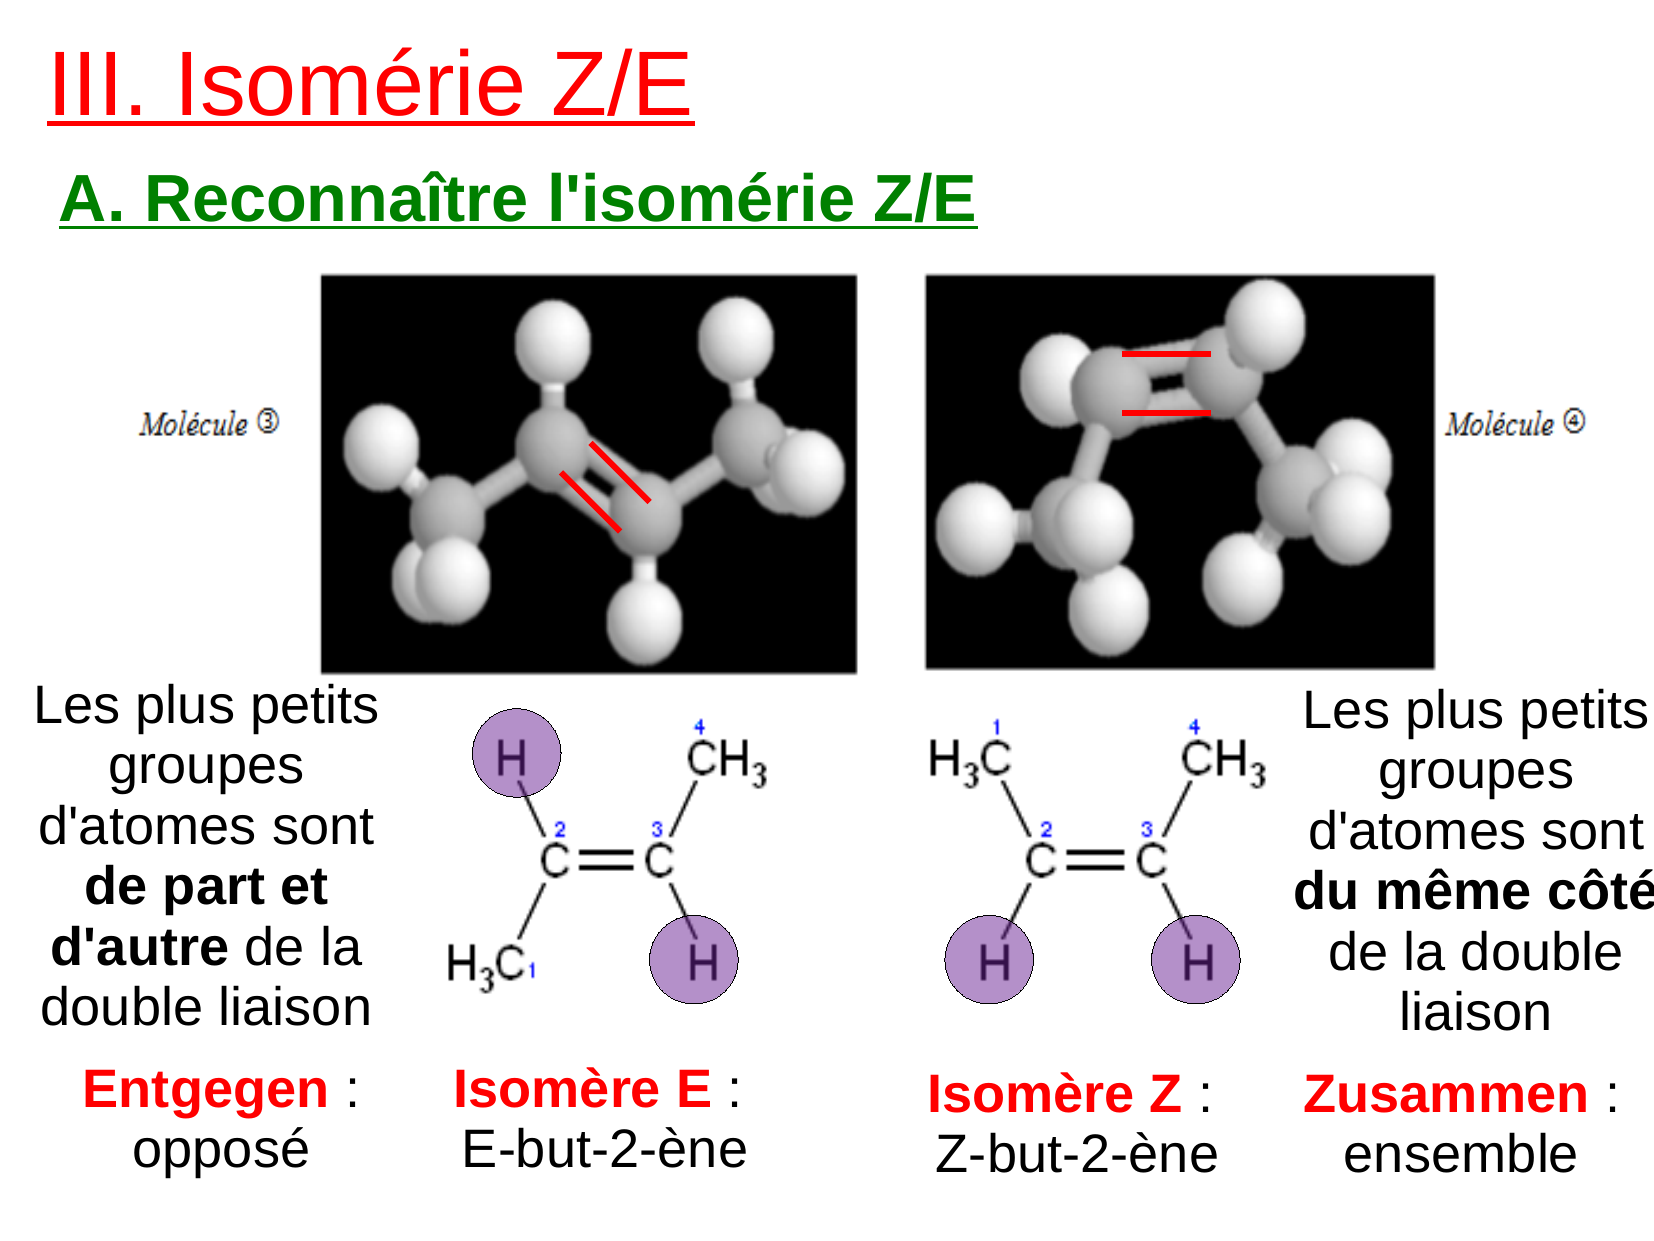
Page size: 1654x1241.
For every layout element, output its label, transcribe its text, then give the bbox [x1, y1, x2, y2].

list Entgegen : opposé [29, 1058, 413, 1182]
text_box [649, 915, 739, 1004]
text_box [944, 915, 1034, 1004]
text_box [1151, 915, 1241, 1004]
list Isomère E : E-but-2-ène [413, 1058, 798, 1182]
list Zusammen : ensemble [1270, 1062, 1654, 1186]
list Les plus petits groupes d'atomes sont du même côté de la double liaison [1269, 679, 1654, 1045]
list A. Reconnaître l'isomérie Z/E [59, 161, 1542, 237]
title III. Isomérie Z/E [47, 29, 1536, 139]
list Les plus petits groupes d'atomes sont de part et d'autre de la double liaison [0, 674, 414, 1041]
list Isomère Z : Z-but-2-ène [885, 1062, 1270, 1186]
text_box [472, 708, 562, 798]
picture [88, 265, 1595, 1063]
